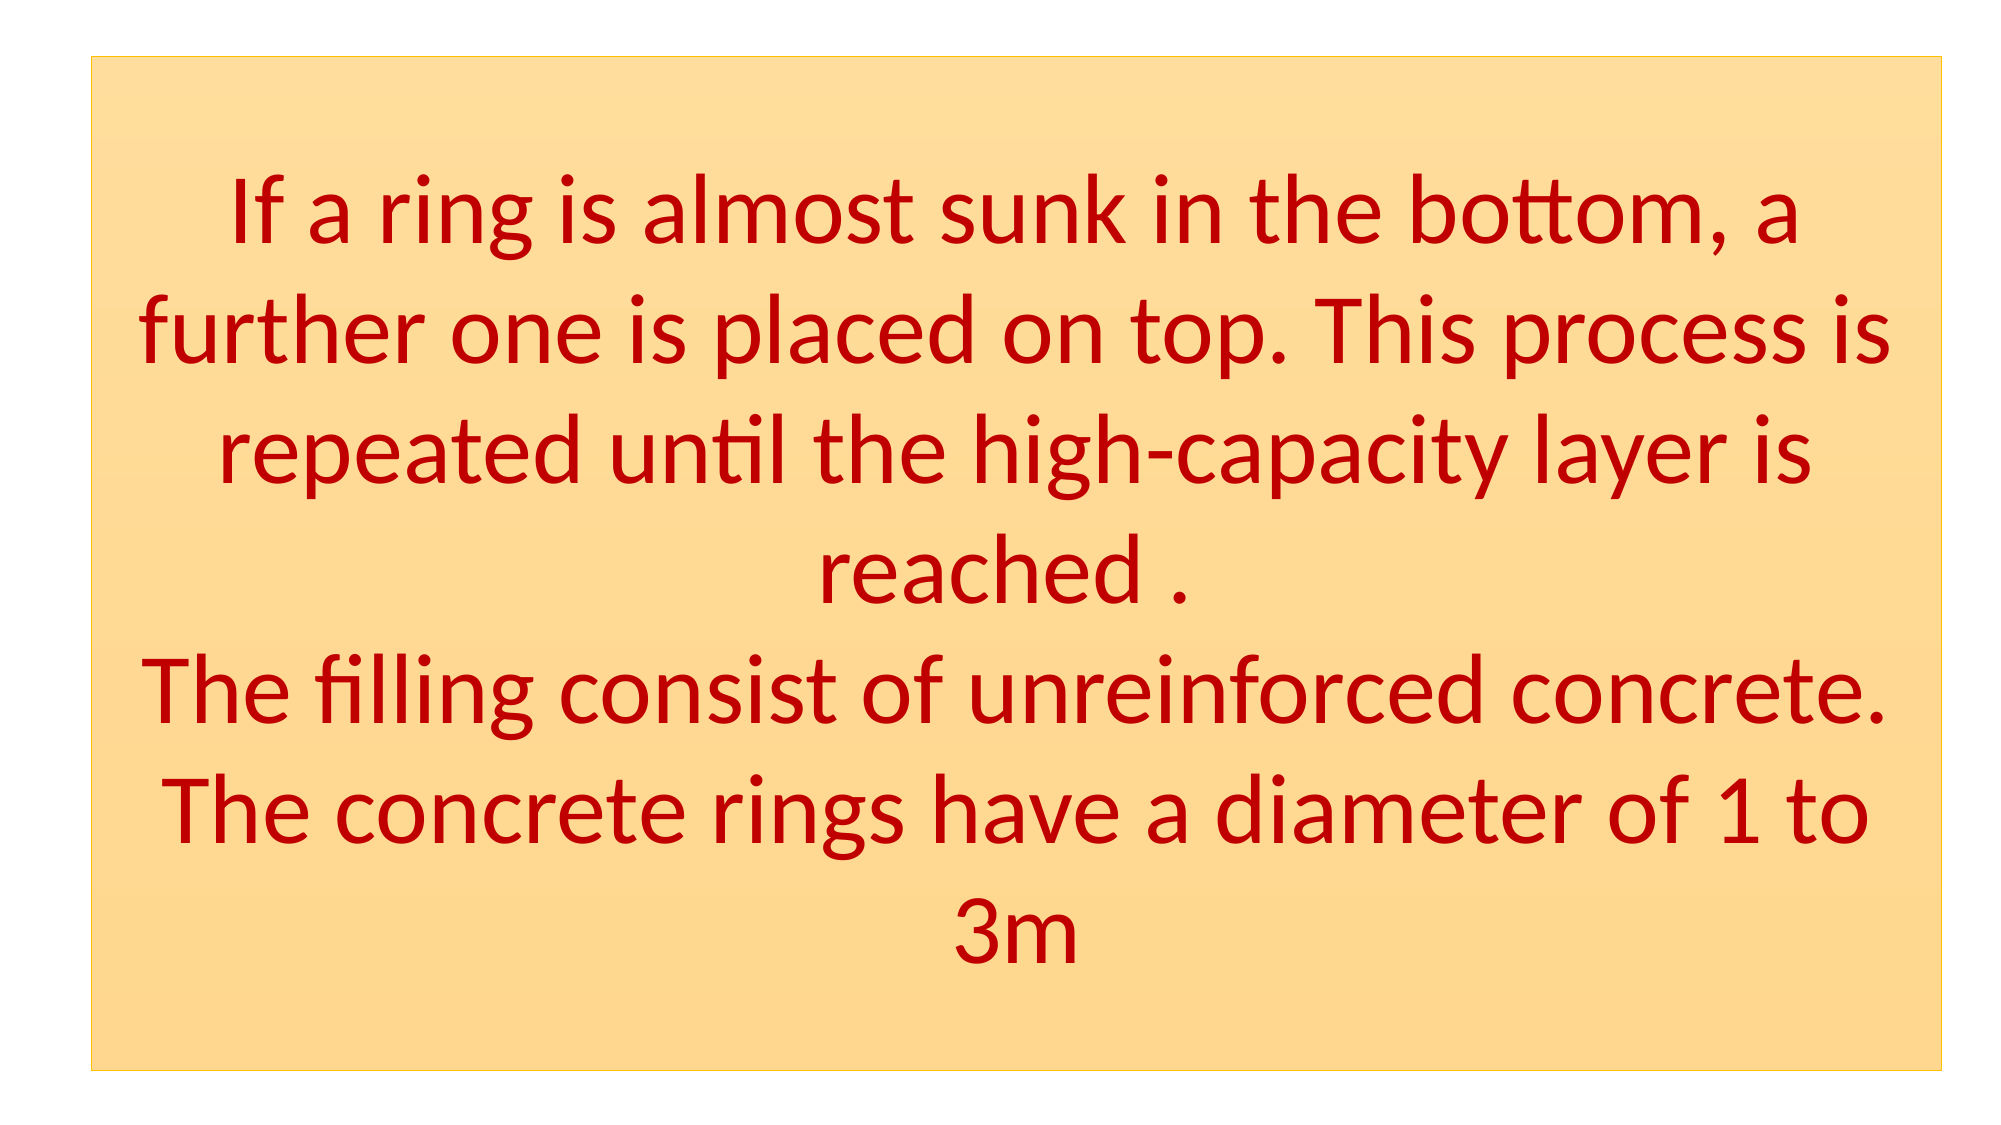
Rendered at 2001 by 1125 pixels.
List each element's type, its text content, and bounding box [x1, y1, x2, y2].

text_box If a ring is almost sunk in the bottom, a further one is placed on top. This process is repeated until the high-capacity layer is reached . The filling consist of unreinforced concrete. The concrete rings have a diameter of 1 to 3m [92, 57, 1941, 1070]
